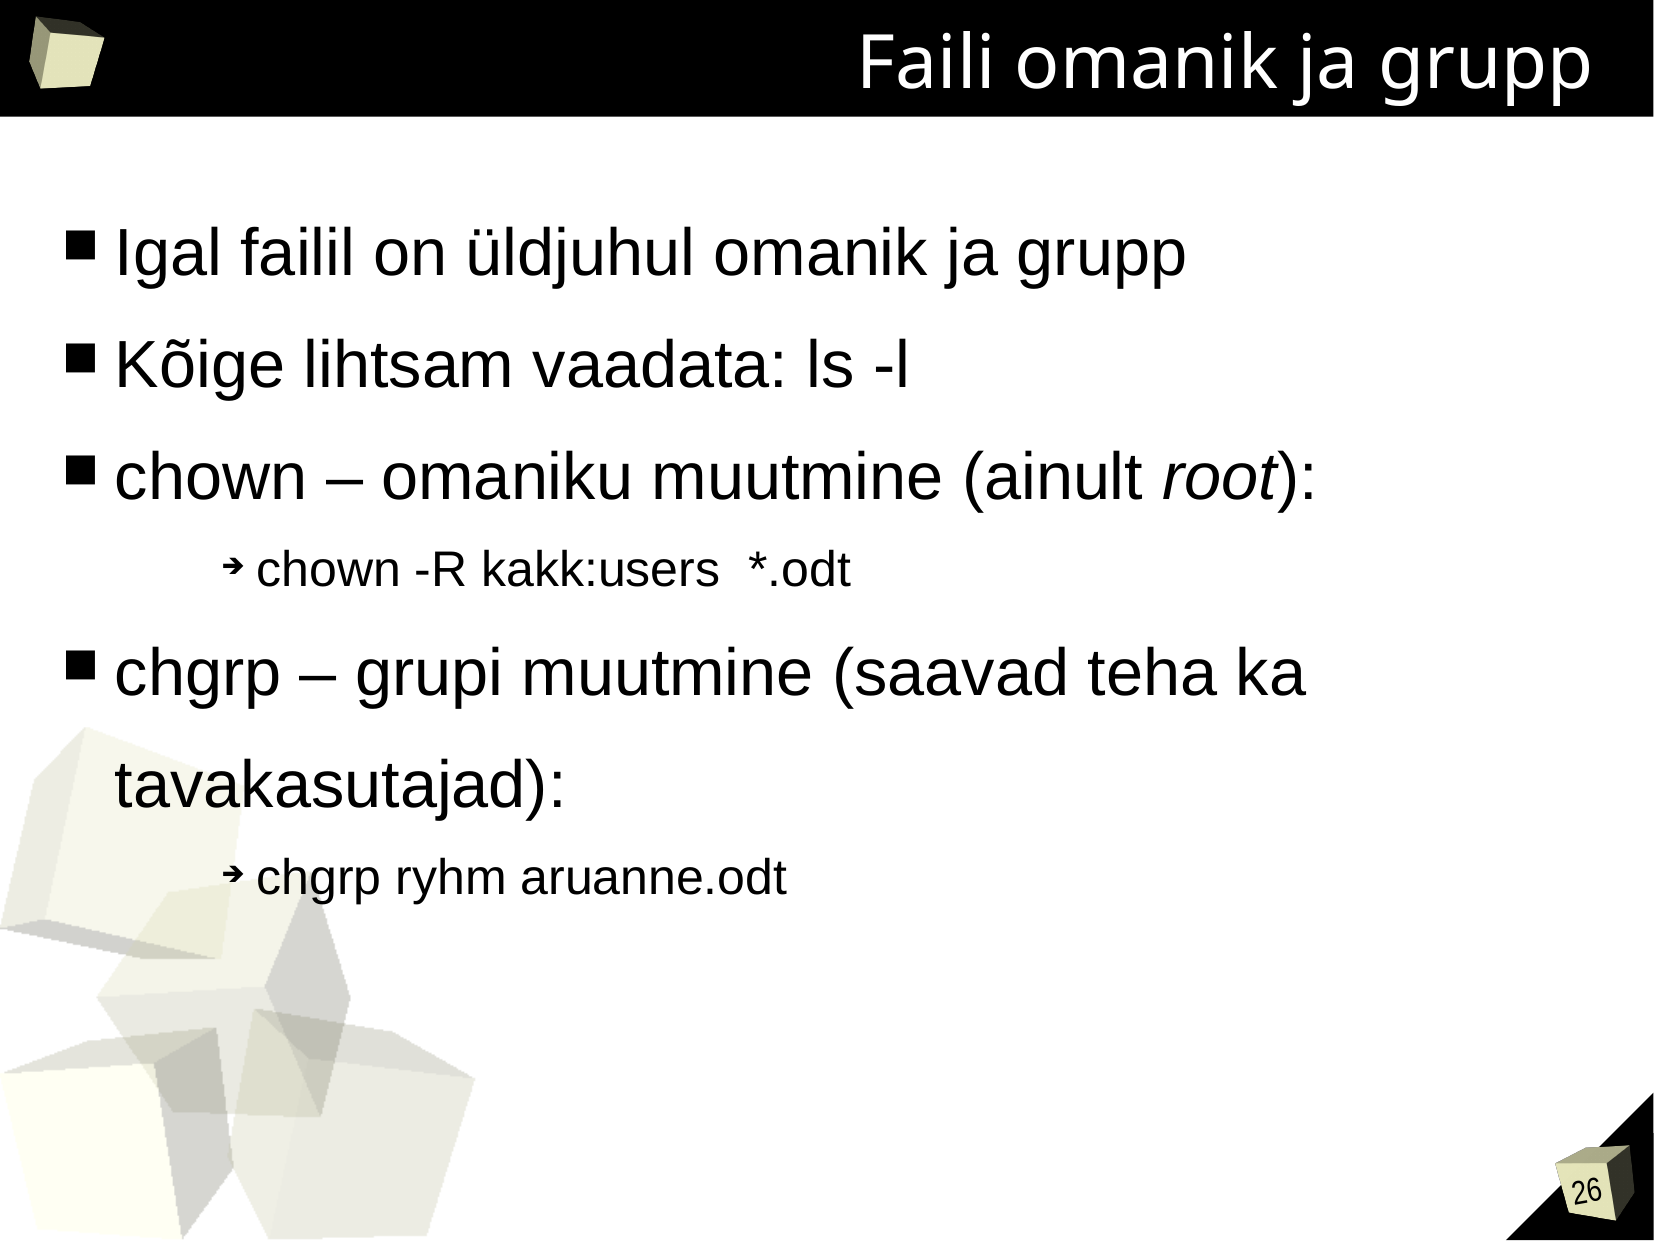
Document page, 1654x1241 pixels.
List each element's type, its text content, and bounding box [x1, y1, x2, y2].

title Faili omanik ja grupp [118, 0, 1595, 119]
list Igal failil on üldjuhul omanik ja grupp Kõige lihtsam vaadata: ls -l chown – omaniku muutmine (ainult root): chown -R kakk:users *.odt chgrp – grupi muutmine (saavad teha ka tavakasutajad): chgrp ryhm aruanne.odt [44, 177, 1611, 1214]
picture [0, 726, 477, 1241]
